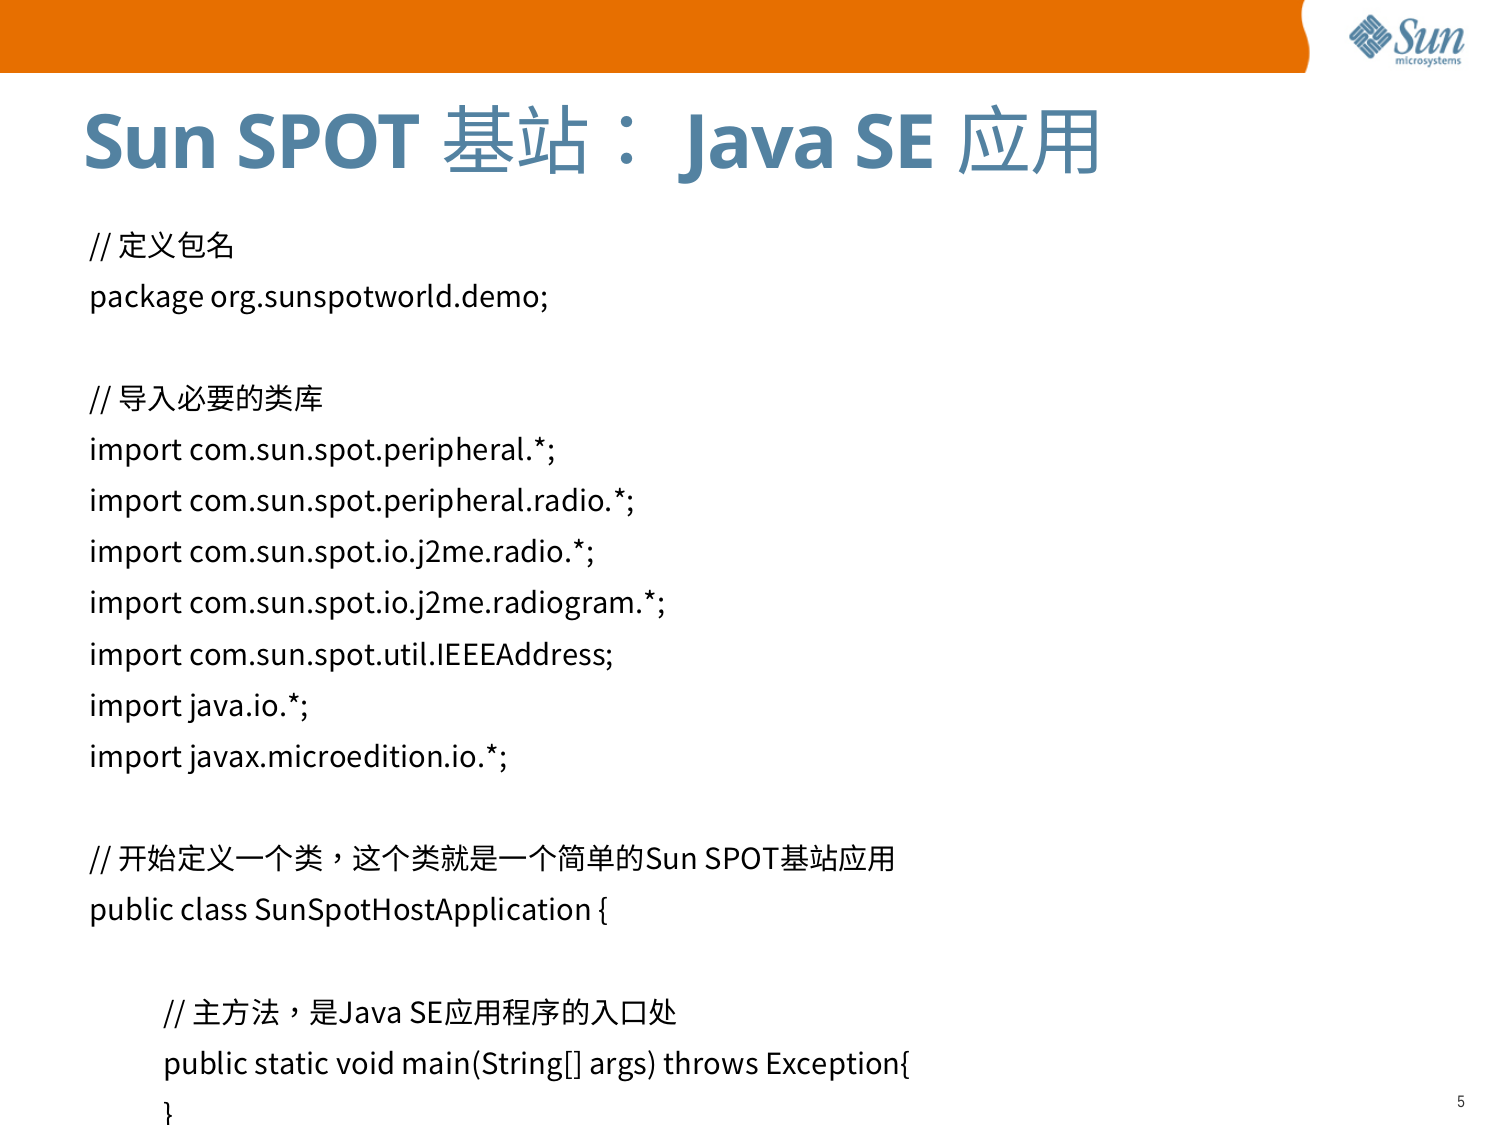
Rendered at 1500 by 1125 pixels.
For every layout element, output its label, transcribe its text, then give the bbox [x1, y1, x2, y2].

picture [0, 0, 1500, 73]
title Sun SPOT基站：Java SE应用 [83, 94, 1446, 199]
text_box // 定义包名 package org.sunspotworld.demo; // 导入必要的类库 import com.sun.spot.peripheral.*; import com.sun.spot.peripheral.radio.*; import com.sun.spot.io.j2me.radio.*; import com.sun.spot.io.j2me.radiogram.*; import com.sun.spot.util.IEEEAddress; import java.io.*; import javax.microedition.io.*; // 开始定义一个类，这个类就是一个简单的Sun SPOT基站应用 public class SunSpotHostApplication { // 主方法，是Java SE应用程序的入口处 public static void main(String[] args) throws Exception{ } } [89, 227, 1408, 1125]
